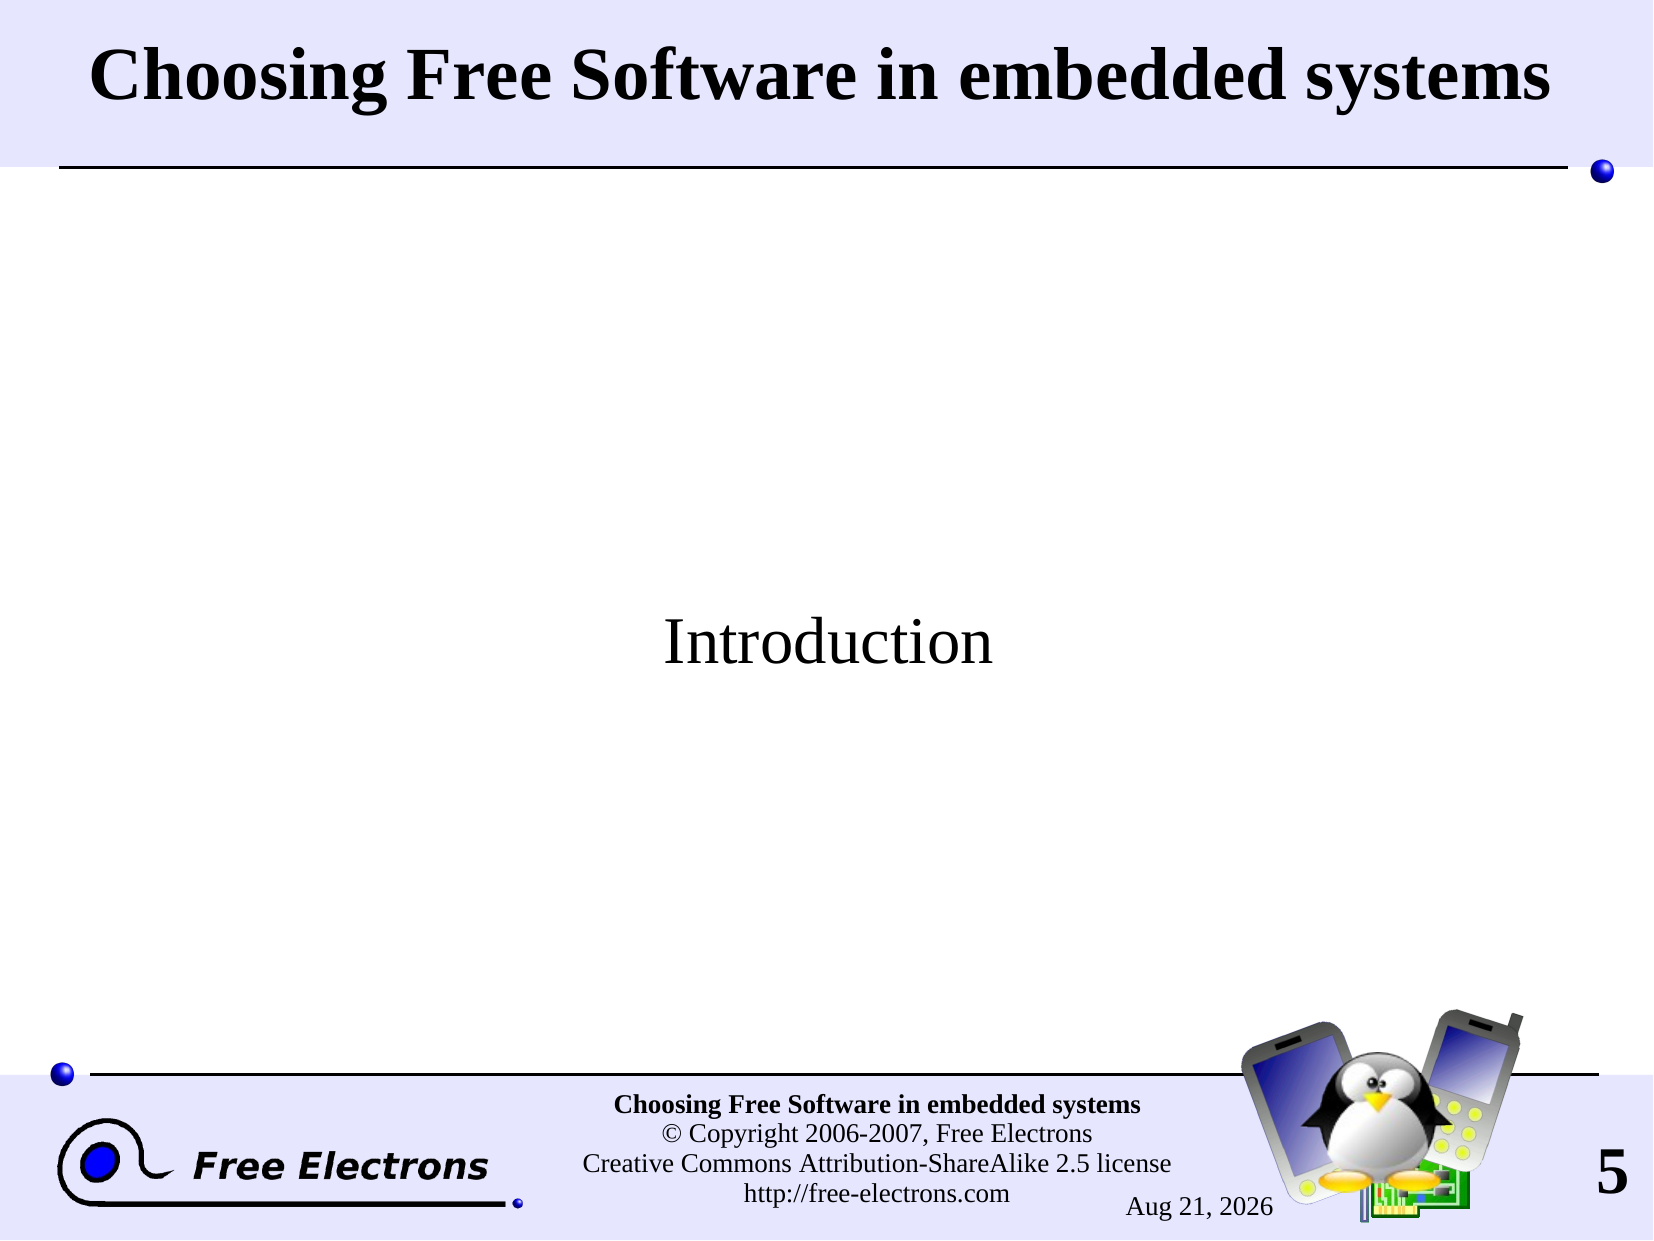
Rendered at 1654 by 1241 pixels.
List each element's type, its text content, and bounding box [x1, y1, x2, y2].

title Choosing Free Software in embedded systems [31, 25, 1575, 124]
picture [1231, 1007, 1538, 1240]
picture [50, 1107, 527, 1216]
subtitle Introduction [105, 216, 1518, 1066]
